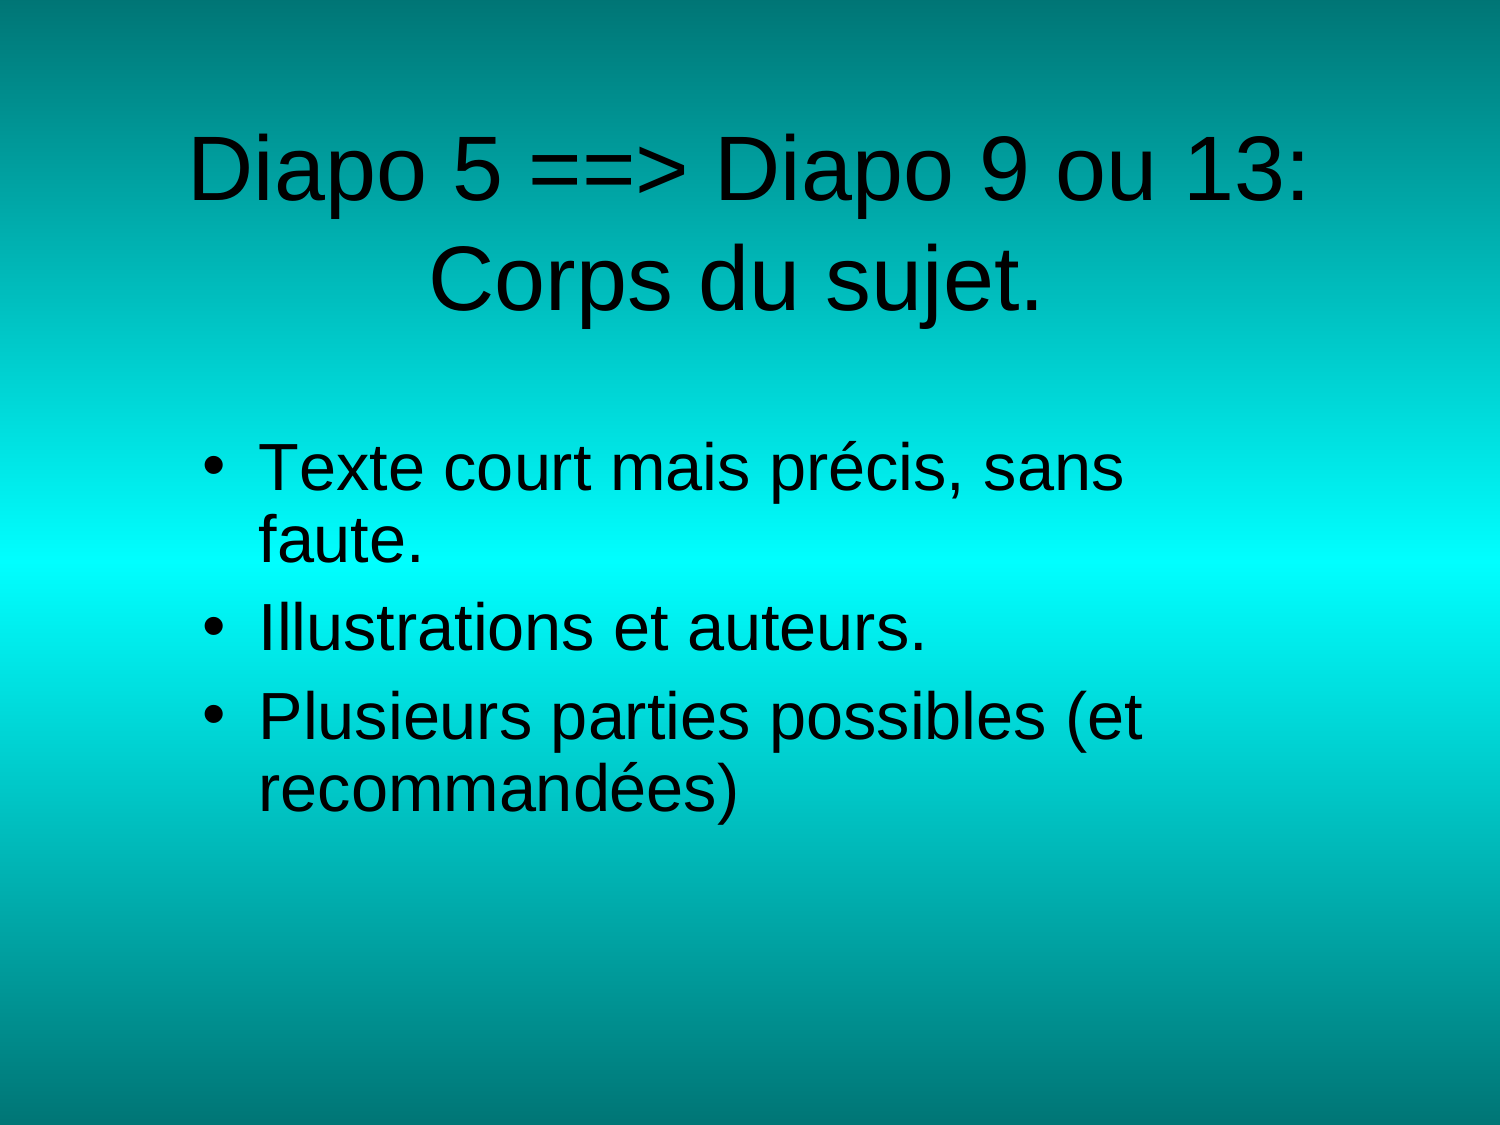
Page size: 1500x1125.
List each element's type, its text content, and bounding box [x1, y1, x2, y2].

list Texte court mais précis, sans faute. Illustrations et auteurs. Plusieurs parties possibles (et recommandées) [187, 425, 1176, 851]
title Diapo 5 ==> Diapo 9 ou 13: Corps du sujet. [112, 99, 1388, 338]
